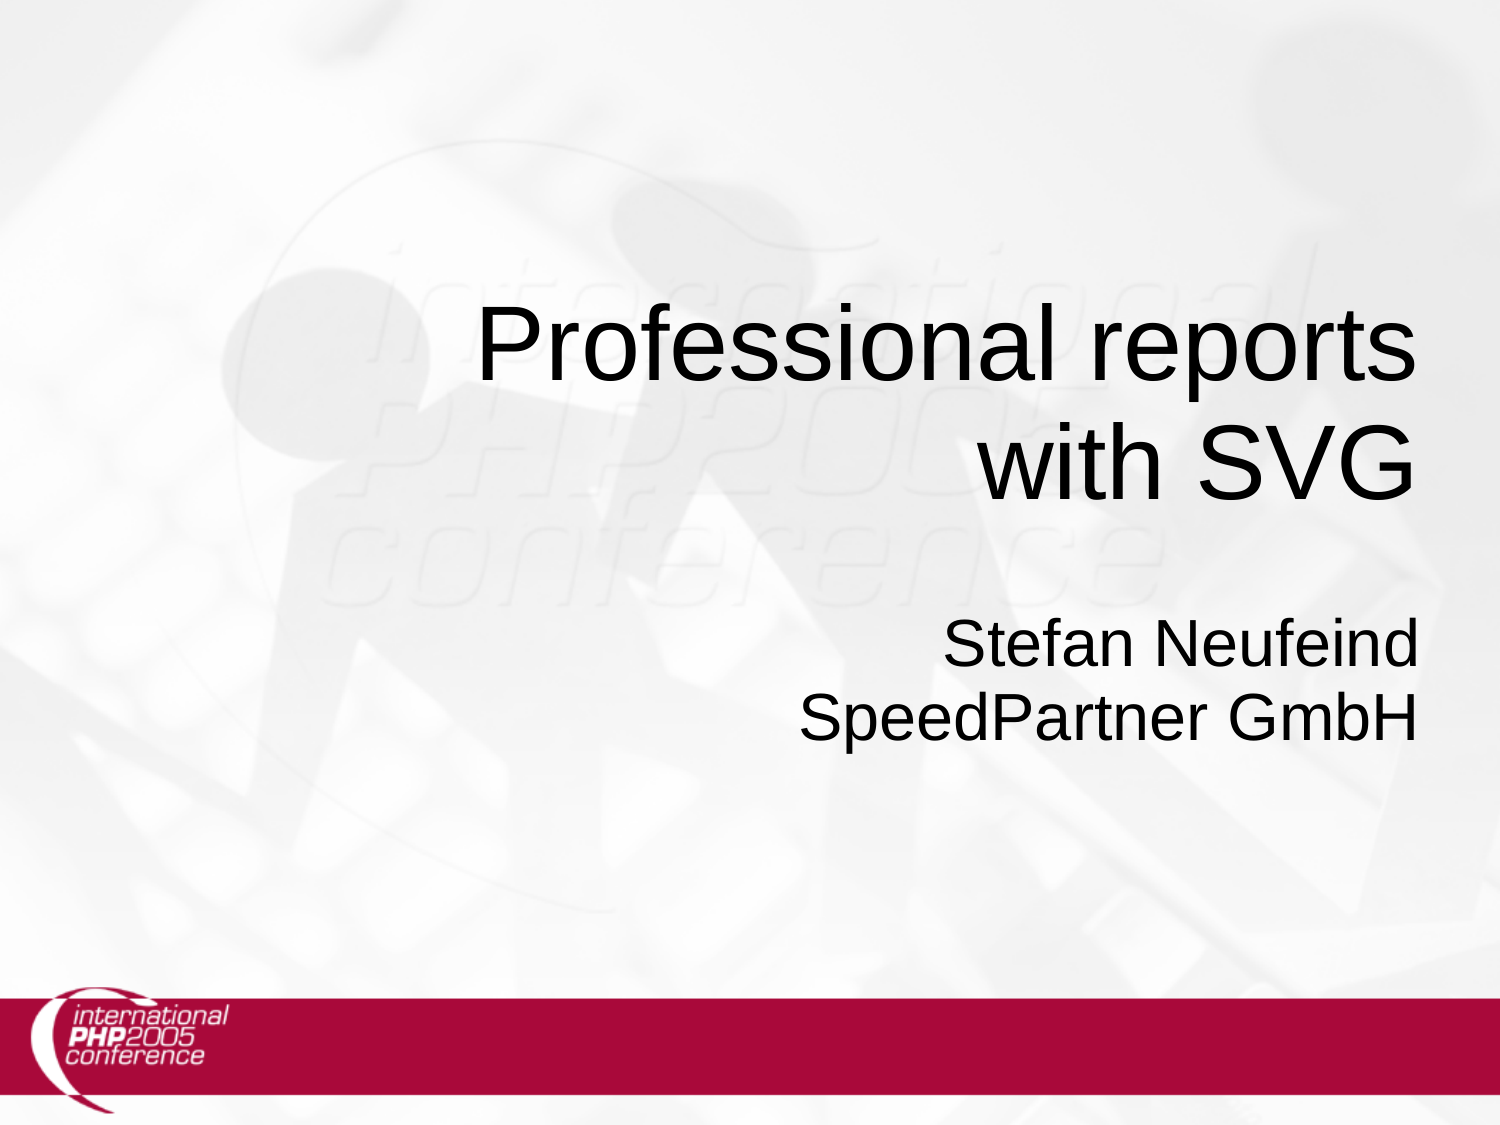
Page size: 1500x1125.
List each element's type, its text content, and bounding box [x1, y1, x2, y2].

picture [0, 0, 1500, 1125]
subtitle Stefan Neufeind SpeedPartner GmbH [385, 597, 1436, 886]
title Professional reports with SVG [159, 220, 1435, 587]
